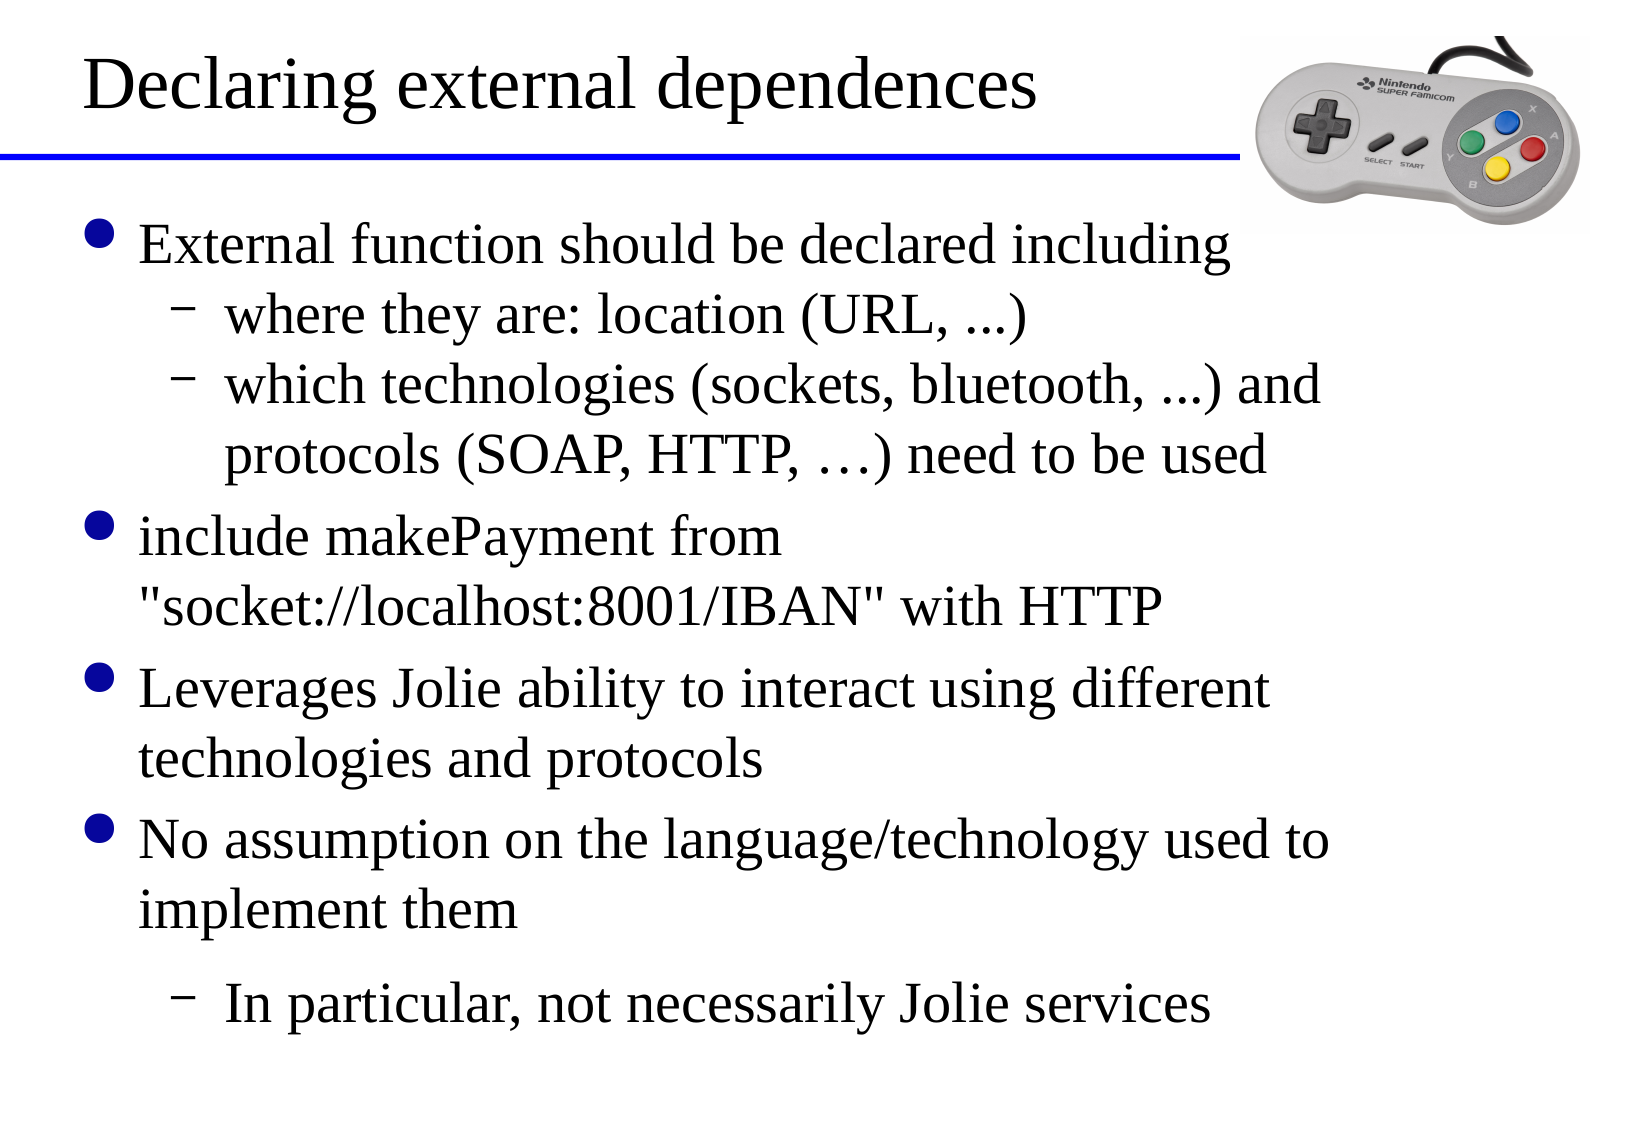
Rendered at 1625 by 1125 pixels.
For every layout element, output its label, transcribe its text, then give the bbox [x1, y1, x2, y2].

picture [1240, 36, 1590, 234]
list External function should be declared including where they are: location (URL, ...) which technologies (sockets, bluetooth, ...) and protocols (SOAP, HTTP, …) need to be used include makePayment from "socket://localhost:8001/IBAN" with HTTP Leverages Jolie ability to interact using different technologies and protocols No assumption on the language/technology used to implement them In particular, not necessarily Jolie services [67, 198, 1546, 1061]
title Declaring external dependences [67, 27, 1544, 131]
